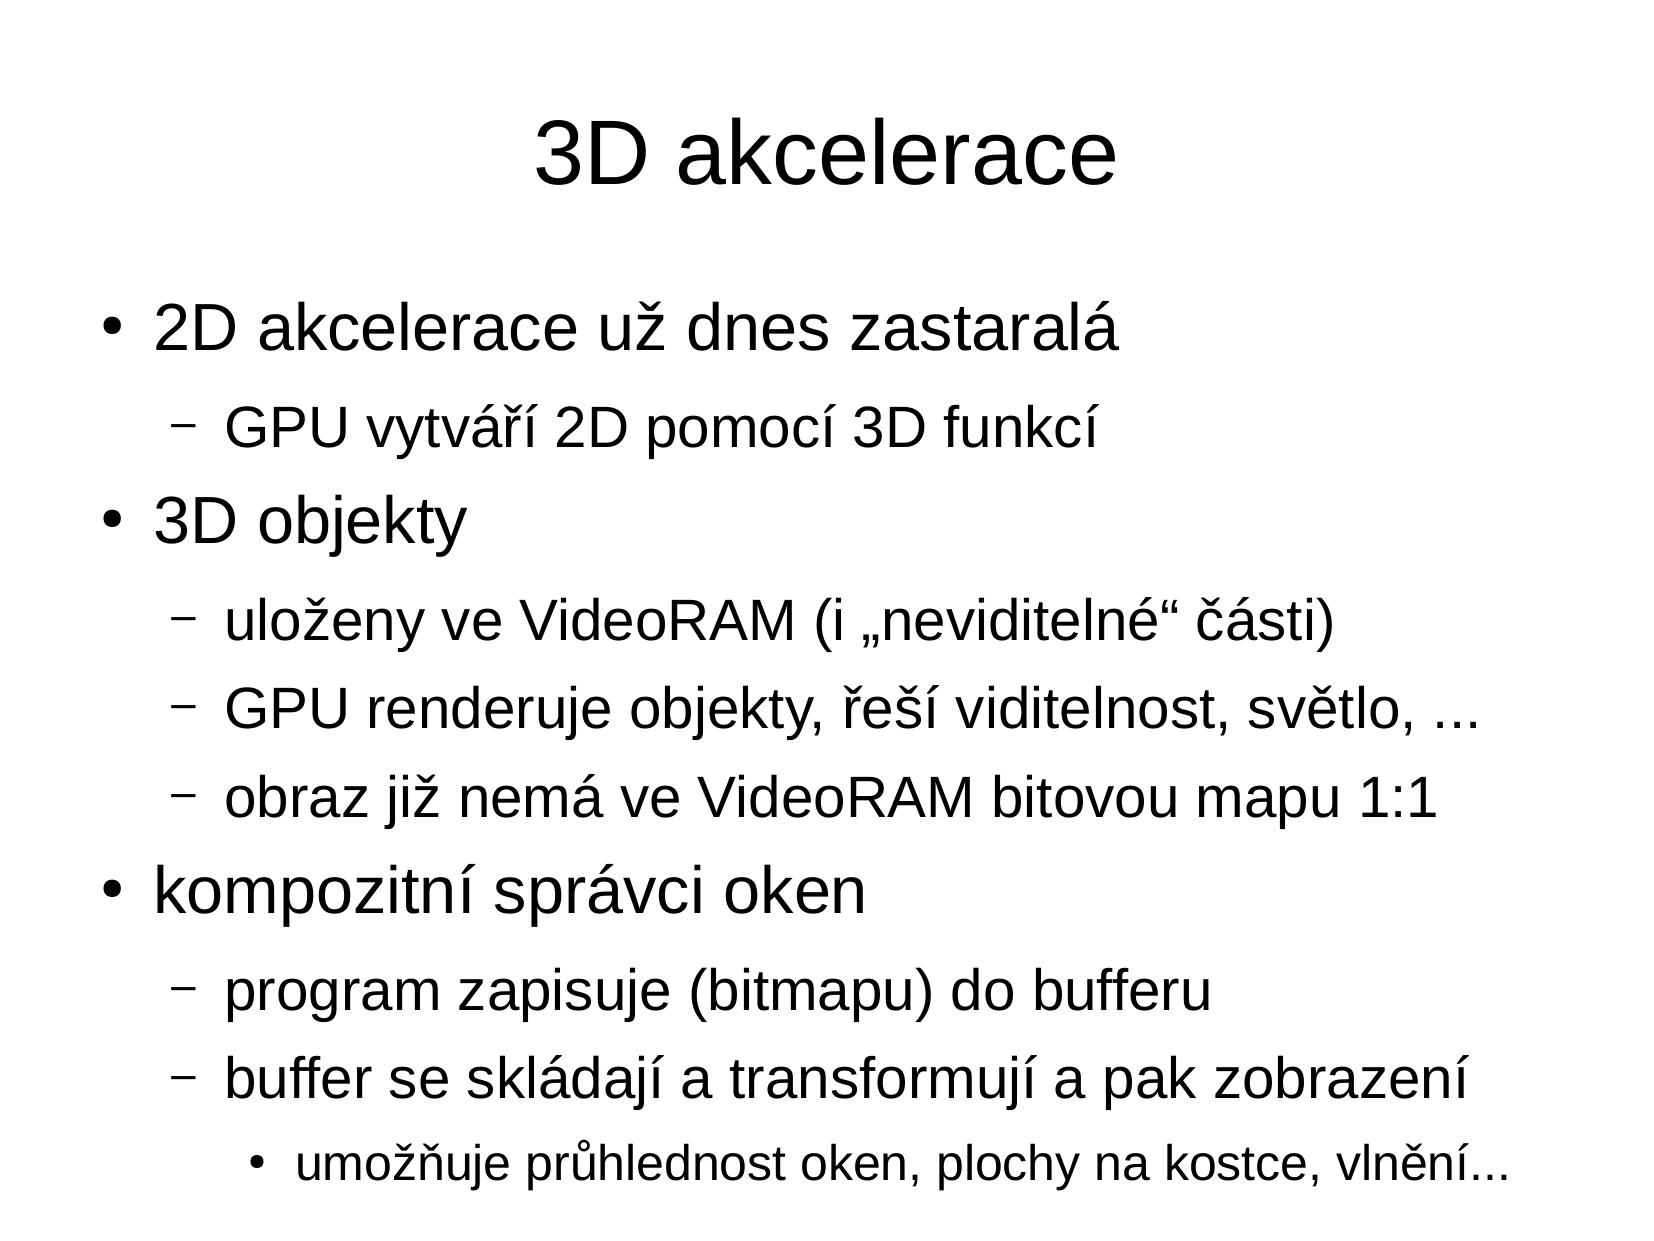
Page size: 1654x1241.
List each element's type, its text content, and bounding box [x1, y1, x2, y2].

list 2D akcelerace už dnes zastaralá GPU vytváří 2D pomocí 3D funkcí 3D objekty uloženy ve VideoRAM (i „neviditelné“ části) GPU renderuje objekty, řeší viditelnost, světlo, ... obraz již nemá ve VideoRAM bitovou mapu 1:1 kompozitní správci oken program zapisuje (bitmapu) do bufferu buffer se skládají a transformují a pak zobrazení umožňuje průhlednost oken, plochy na kostce, vlnění... [82, 290, 1571, 1191]
title 3D akcelerace [82, 56, 1571, 250]
